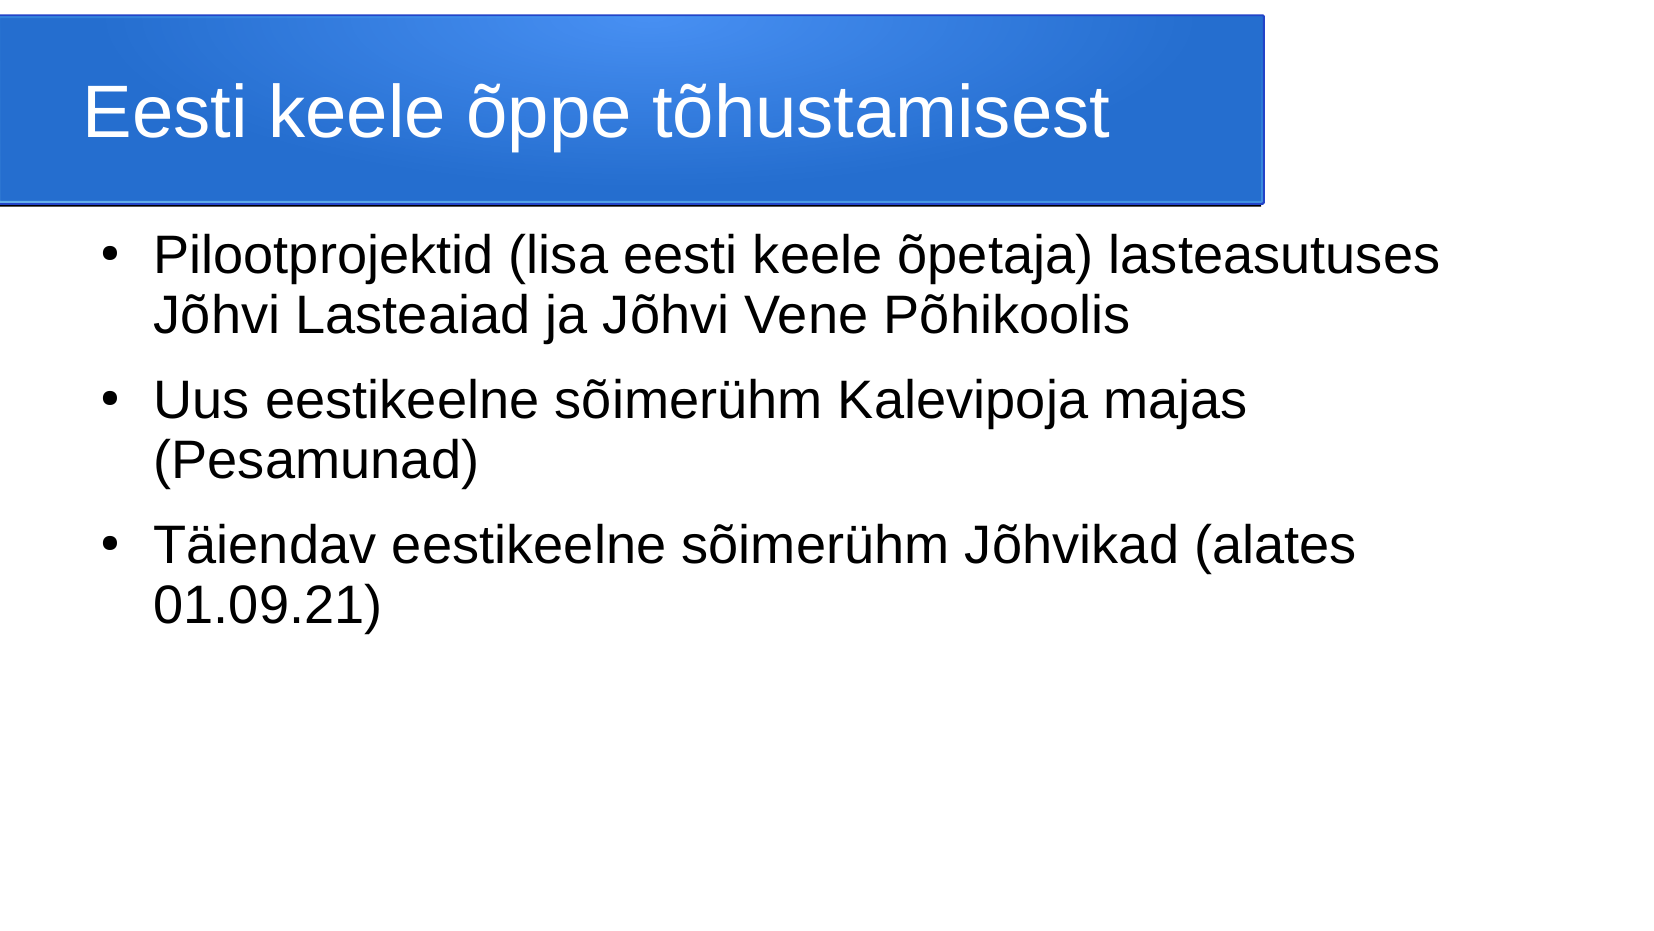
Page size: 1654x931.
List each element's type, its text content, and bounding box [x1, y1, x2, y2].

list Pilootprojektid (lisa eesti keele õpetaja) lasteasutuses Jõhvi Lasteaiad ja Jõhvi Vene Põhikoolis Uus eestikeelne sõimerühm Kalevipoja majas (Pesamunad) Täiendav eestikeelne sõimerühm Jõhvikad (alates 01.09.21) [82, 224, 1571, 764]
title Eesti keele õppe tõhustamisest [82, 35, 1235, 189]
